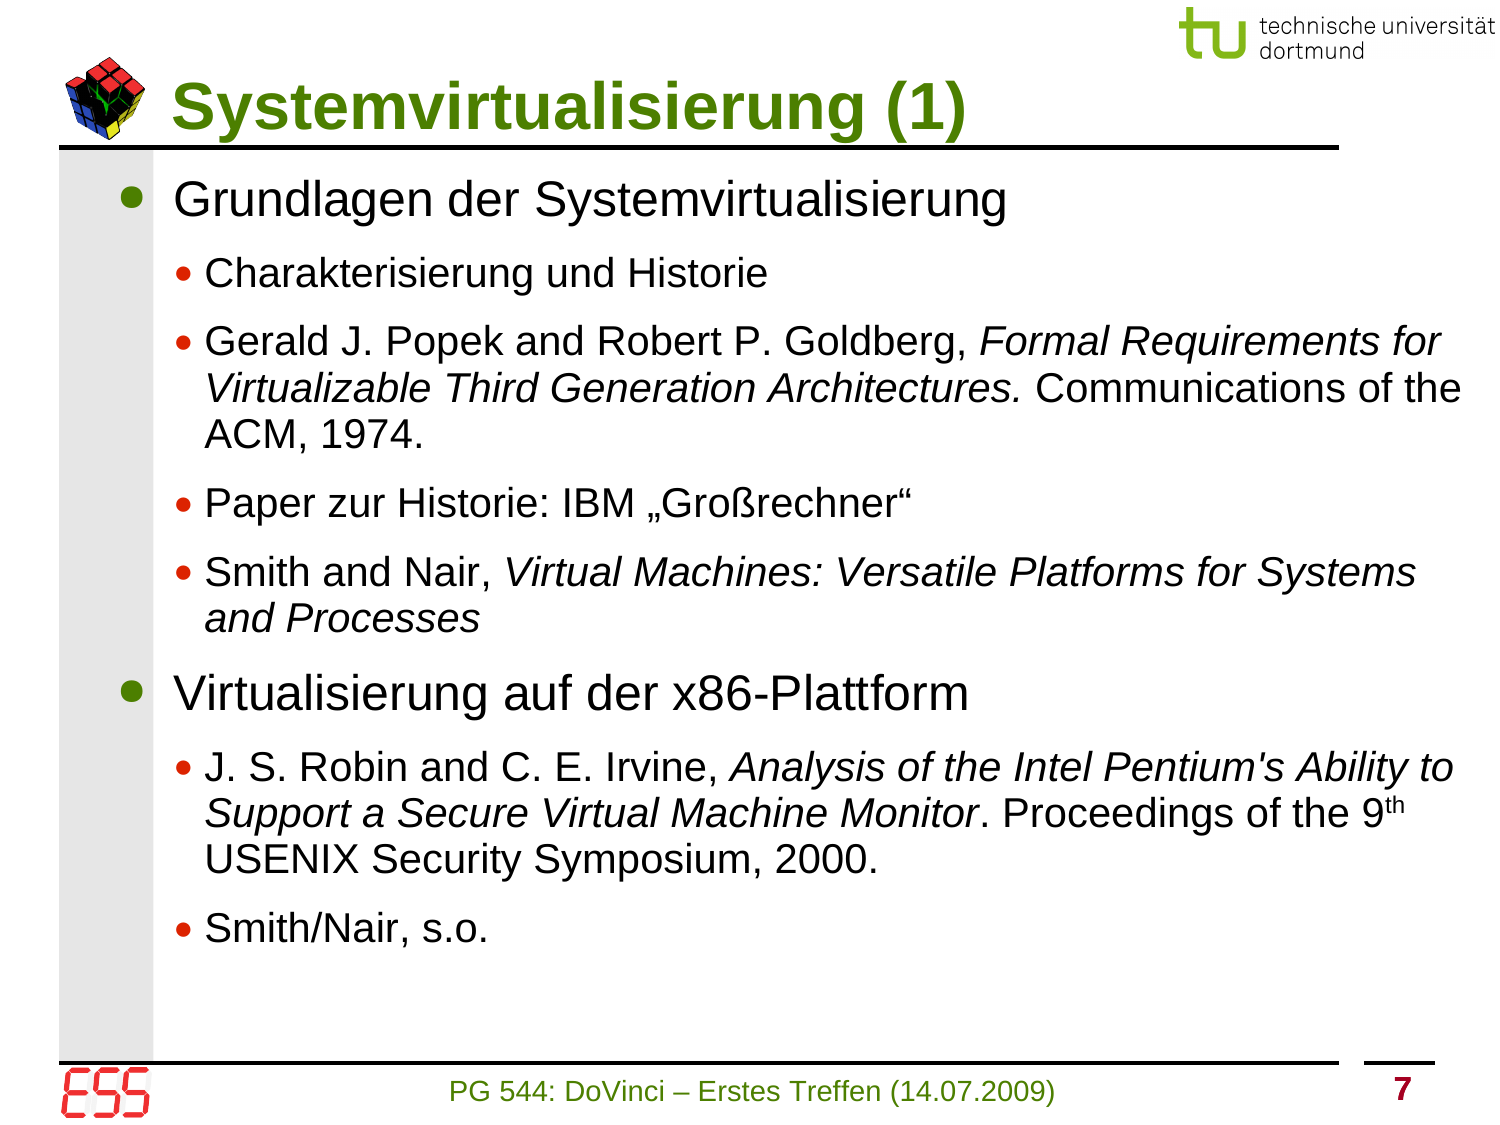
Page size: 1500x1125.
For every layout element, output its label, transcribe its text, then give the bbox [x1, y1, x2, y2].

title Systemvirtualisierung (1) [171, 49, 1410, 159]
list Grundlagen der Systemvirtualisierung Charakterisierung und Historie Gerald J. Popek and Robert P. Goldberg, Formal Requirements for Virtualizable Third Generation Architectures. Communications of the ACM, 1974. Paper zur Historie: IBM „Großrechner“ Smith and Nair, Virtual Machines: Versatile Platforms for Systems and Processes Virtualisierung auf der x86-Plattform J. S. Robin and C. E. Irvine, Analysis of the Intel Pentium's Ability to Support a Secure Virtual Machine Monitor. Proceedings of the 9th USENIX Security Symposium, 2000. Smith/Nair, s.o. [116, 171, 1474, 954]
picture [61, 1067, 152, 1118]
picture [1179, 7, 1495, 59]
picture [65, 57, 145, 140]
